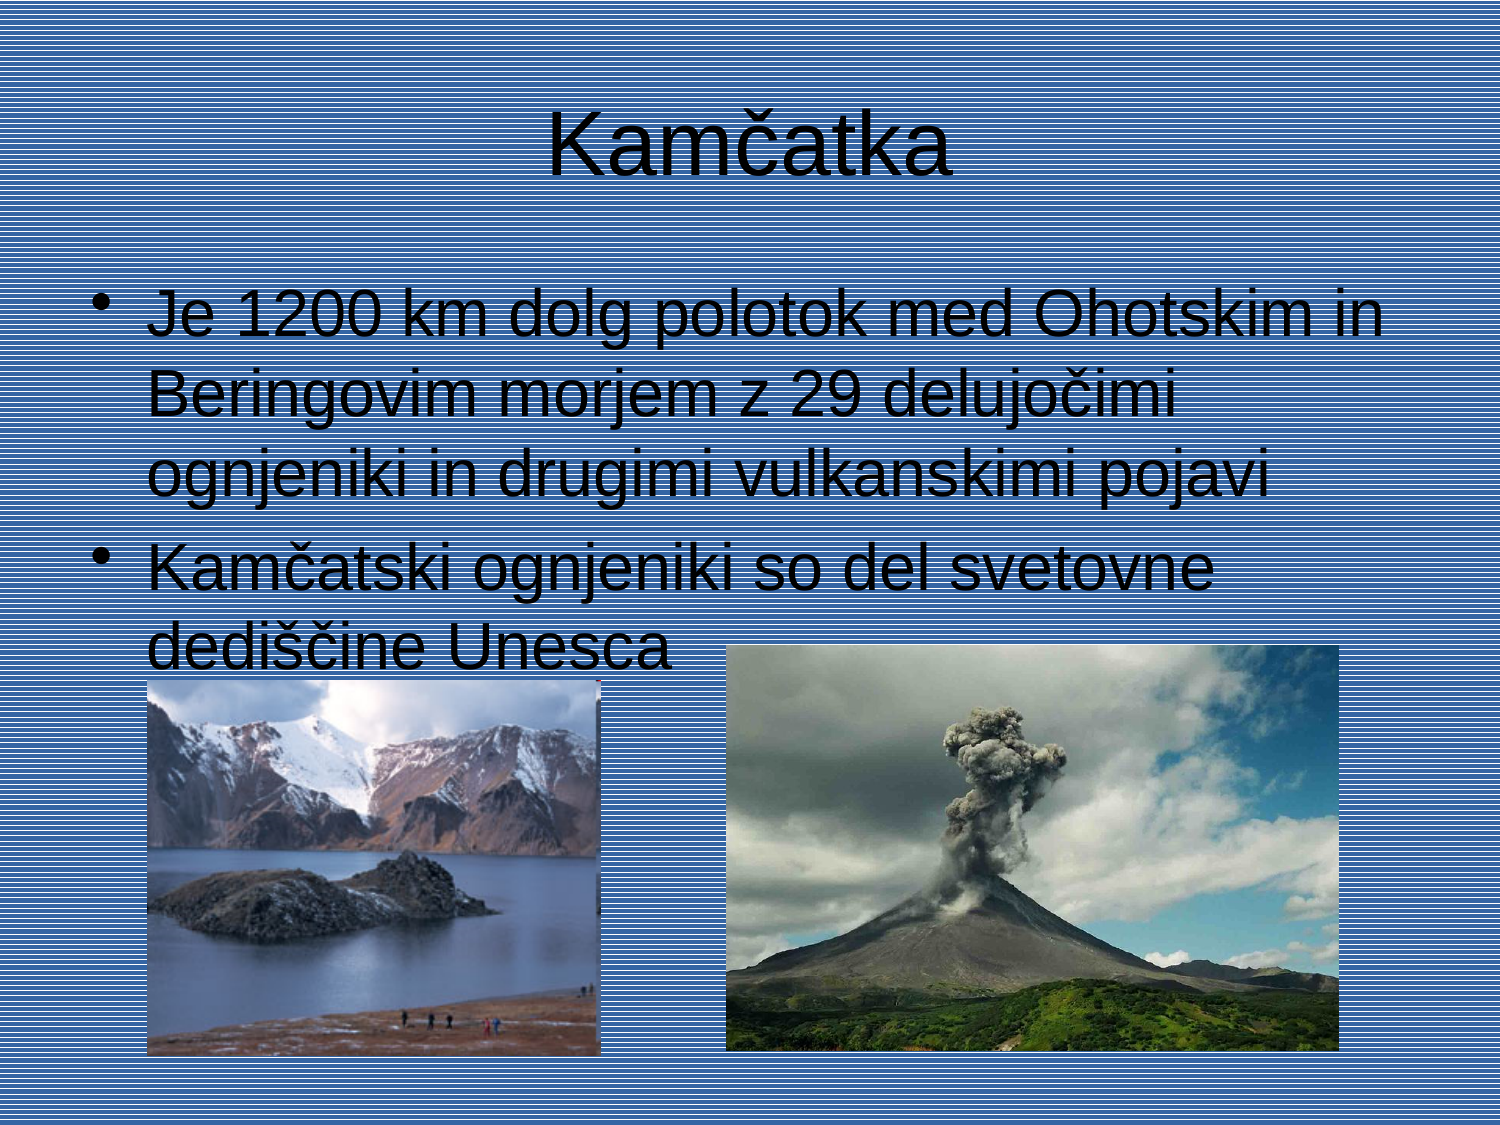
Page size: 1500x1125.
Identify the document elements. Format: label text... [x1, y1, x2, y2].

picture [726, 645, 1339, 1051]
picture [147, 680, 601, 1056]
title Kamčatka [75, 45, 1425, 233]
list Je 1200 km dolg polotok med Ohotskim in Beringovim morjem z 29 delujočimi ognjeniki in drugimi vulkanskimi pojavi Kamčatski ognjeniki so del svetovne dediščine Unesca [75, 262, 1425, 1005]
